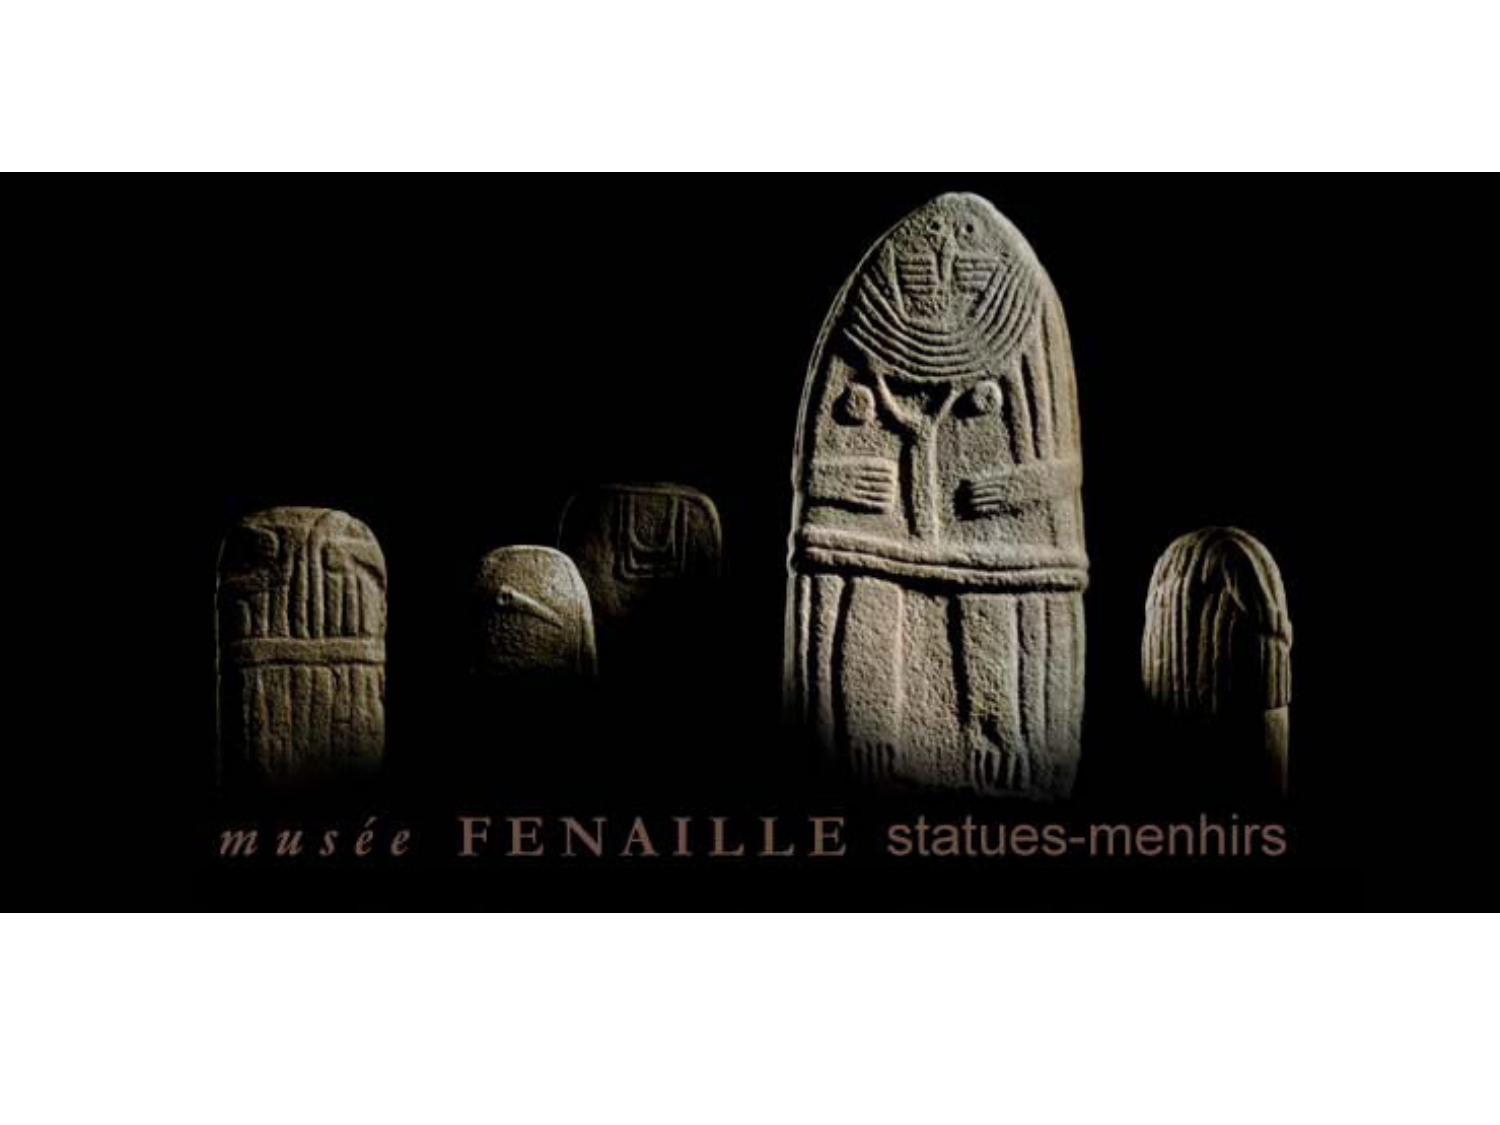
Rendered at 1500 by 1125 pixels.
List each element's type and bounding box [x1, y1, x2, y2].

picture [0, 172, 1500, 913]
